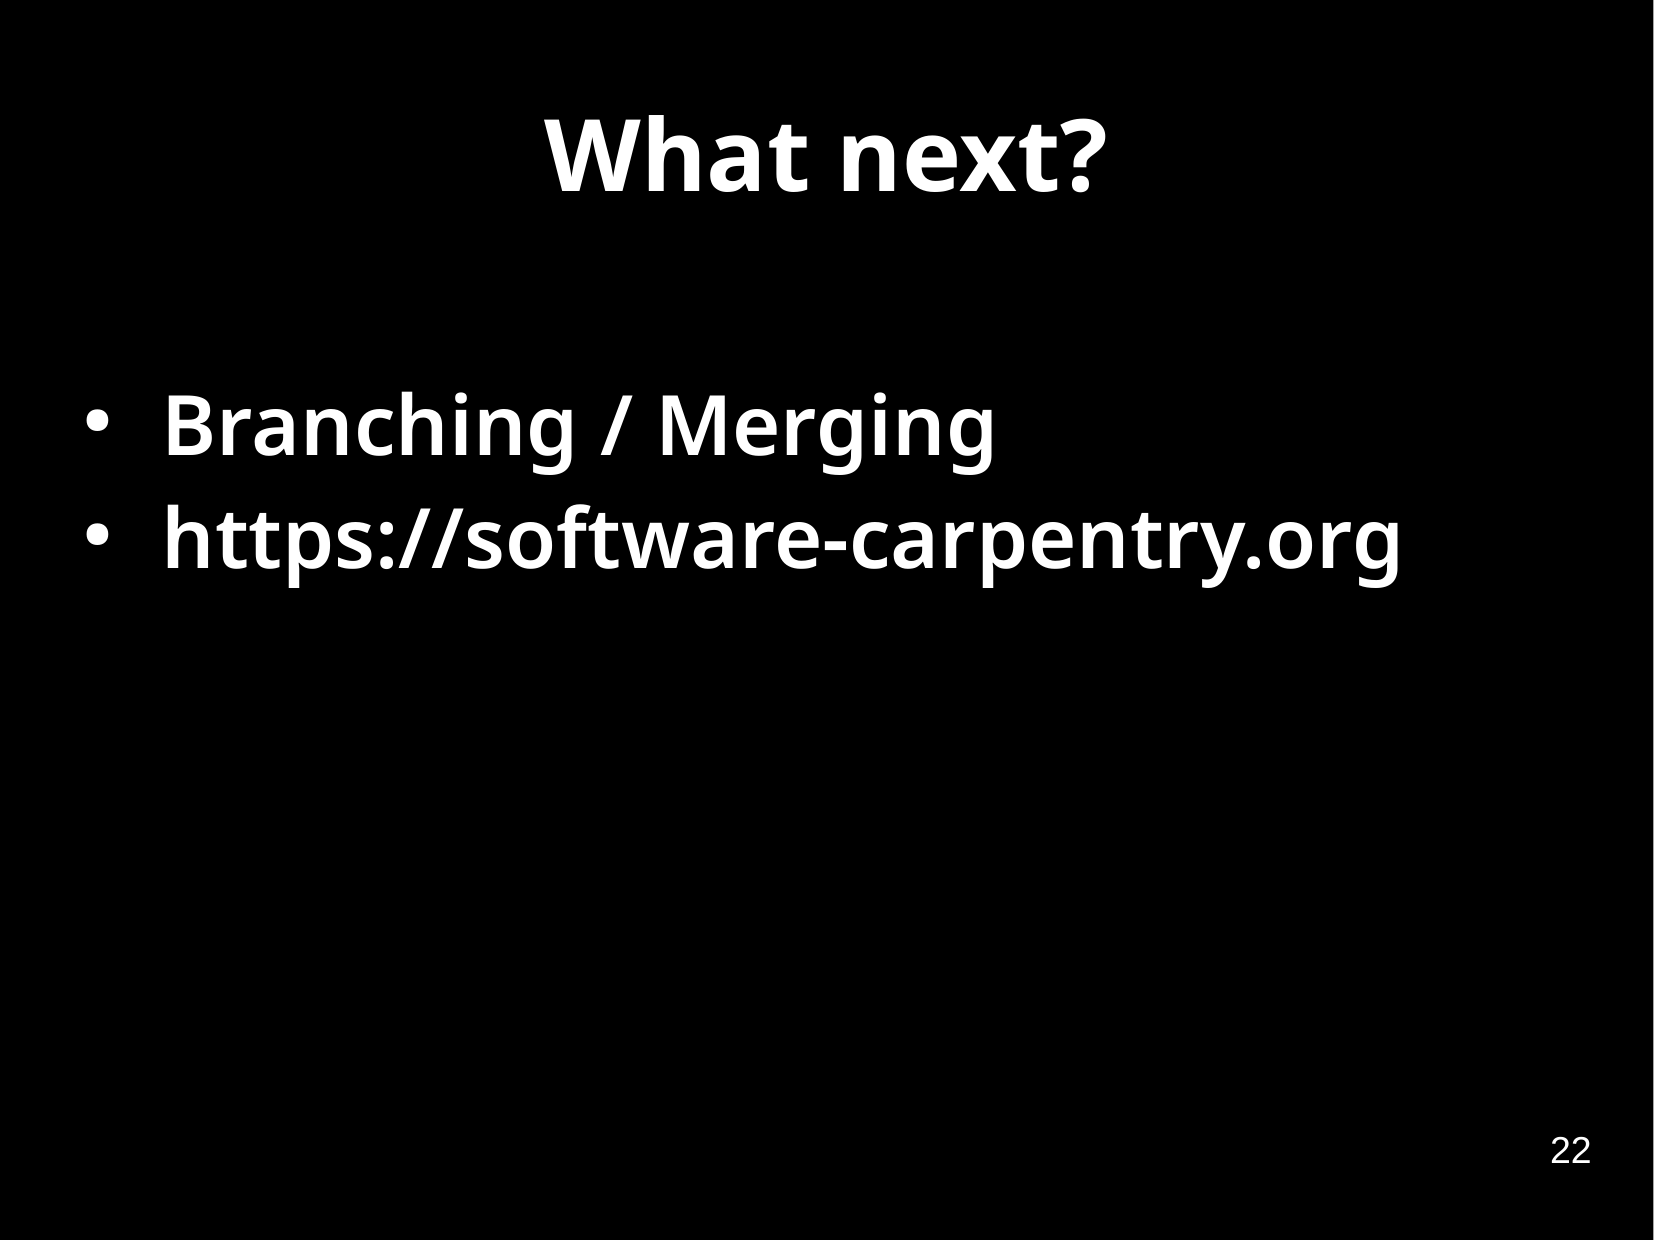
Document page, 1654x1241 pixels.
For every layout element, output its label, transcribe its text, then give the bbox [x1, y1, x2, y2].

subtitle Branching / Merging https://software-carpentry.org [82, 125, 1571, 1174]
title What next? [82, 49, 1571, 125]
text_box 22 [1535, 1122, 1607, 1179]
